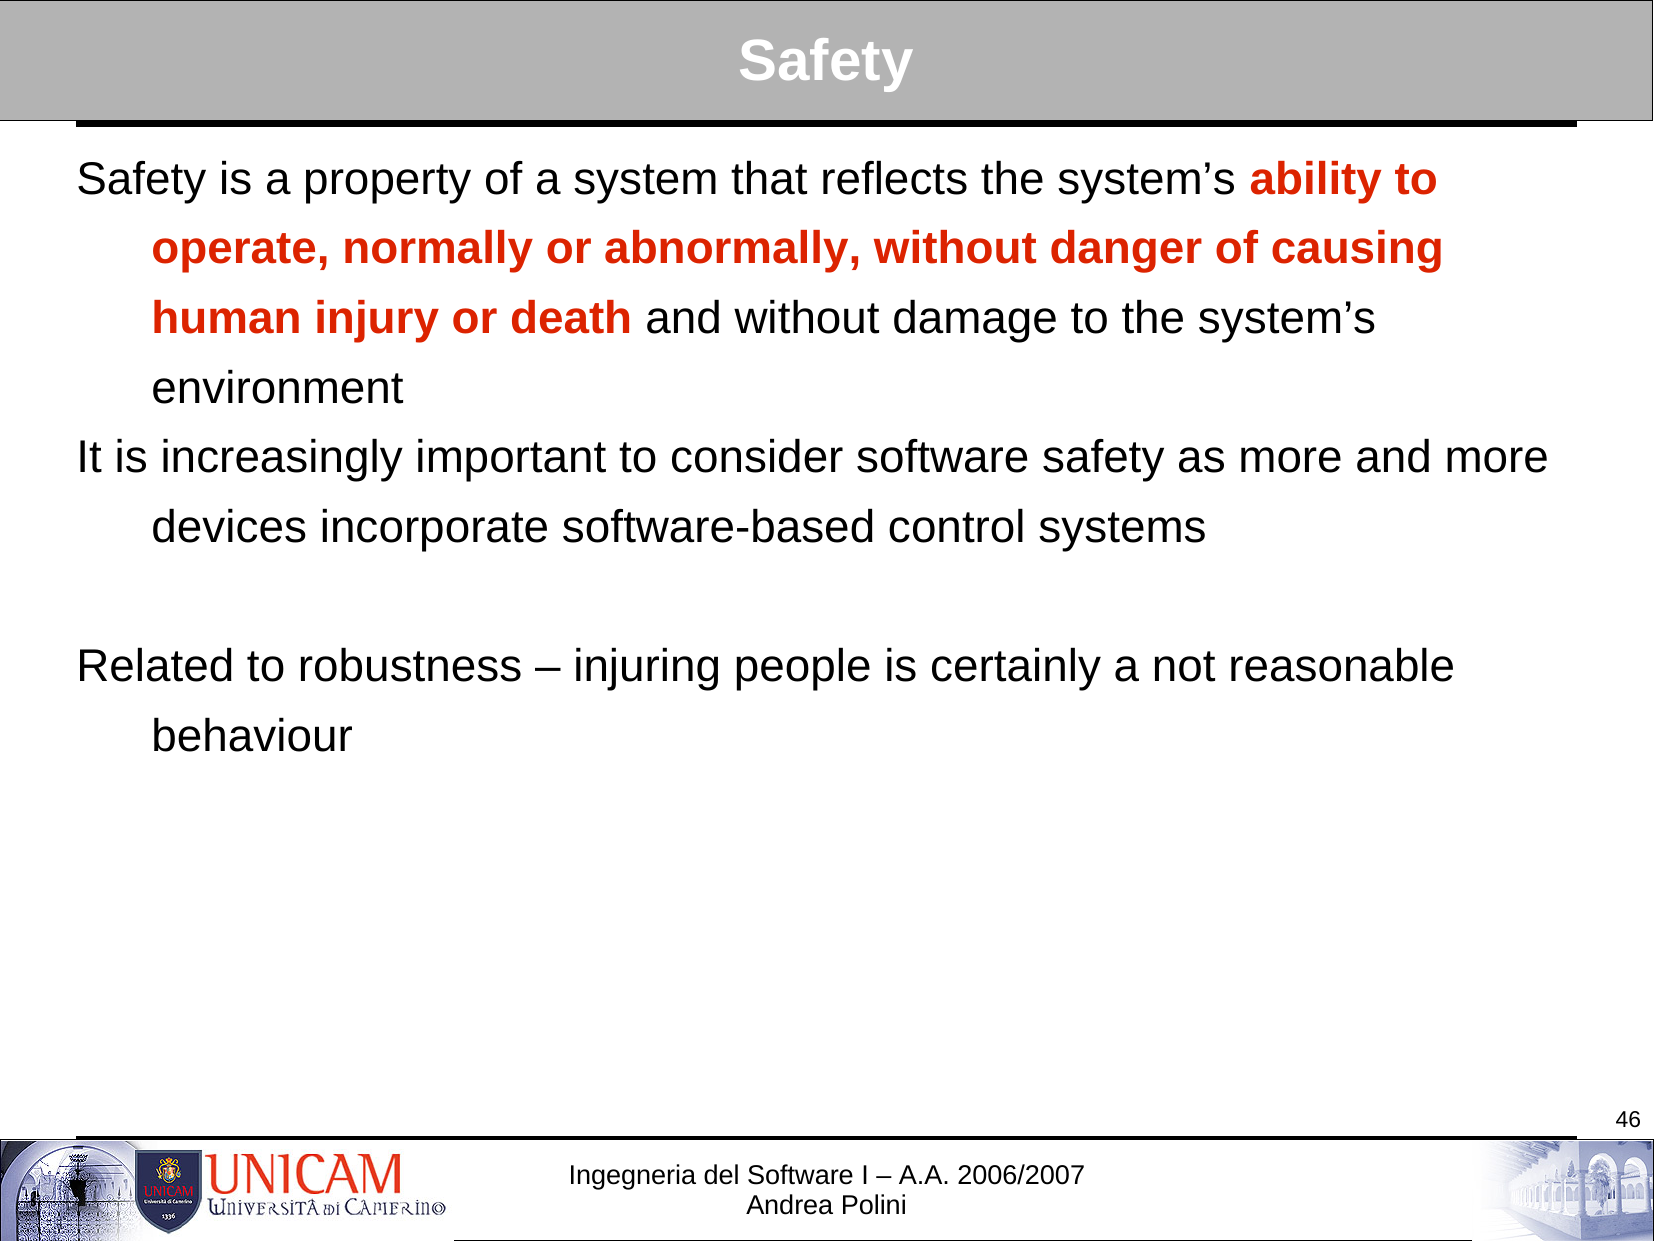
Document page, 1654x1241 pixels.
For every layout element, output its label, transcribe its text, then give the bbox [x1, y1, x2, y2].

picture [1472, 1141, 1653, 1241]
title Safety [0, 0, 1653, 121]
picture [0, 1141, 454, 1241]
list Safety is a property of a system that reflects the system’s ability to operate, normally or abnormally, without danger of causing human injury or death and without damage to the system’s environment It is increasingly important to consider software safety as more and more devices incorporate software-based control systems Related to robustness – injuring people is certainly a not reasonable behaviour [76, 152, 1577, 934]
